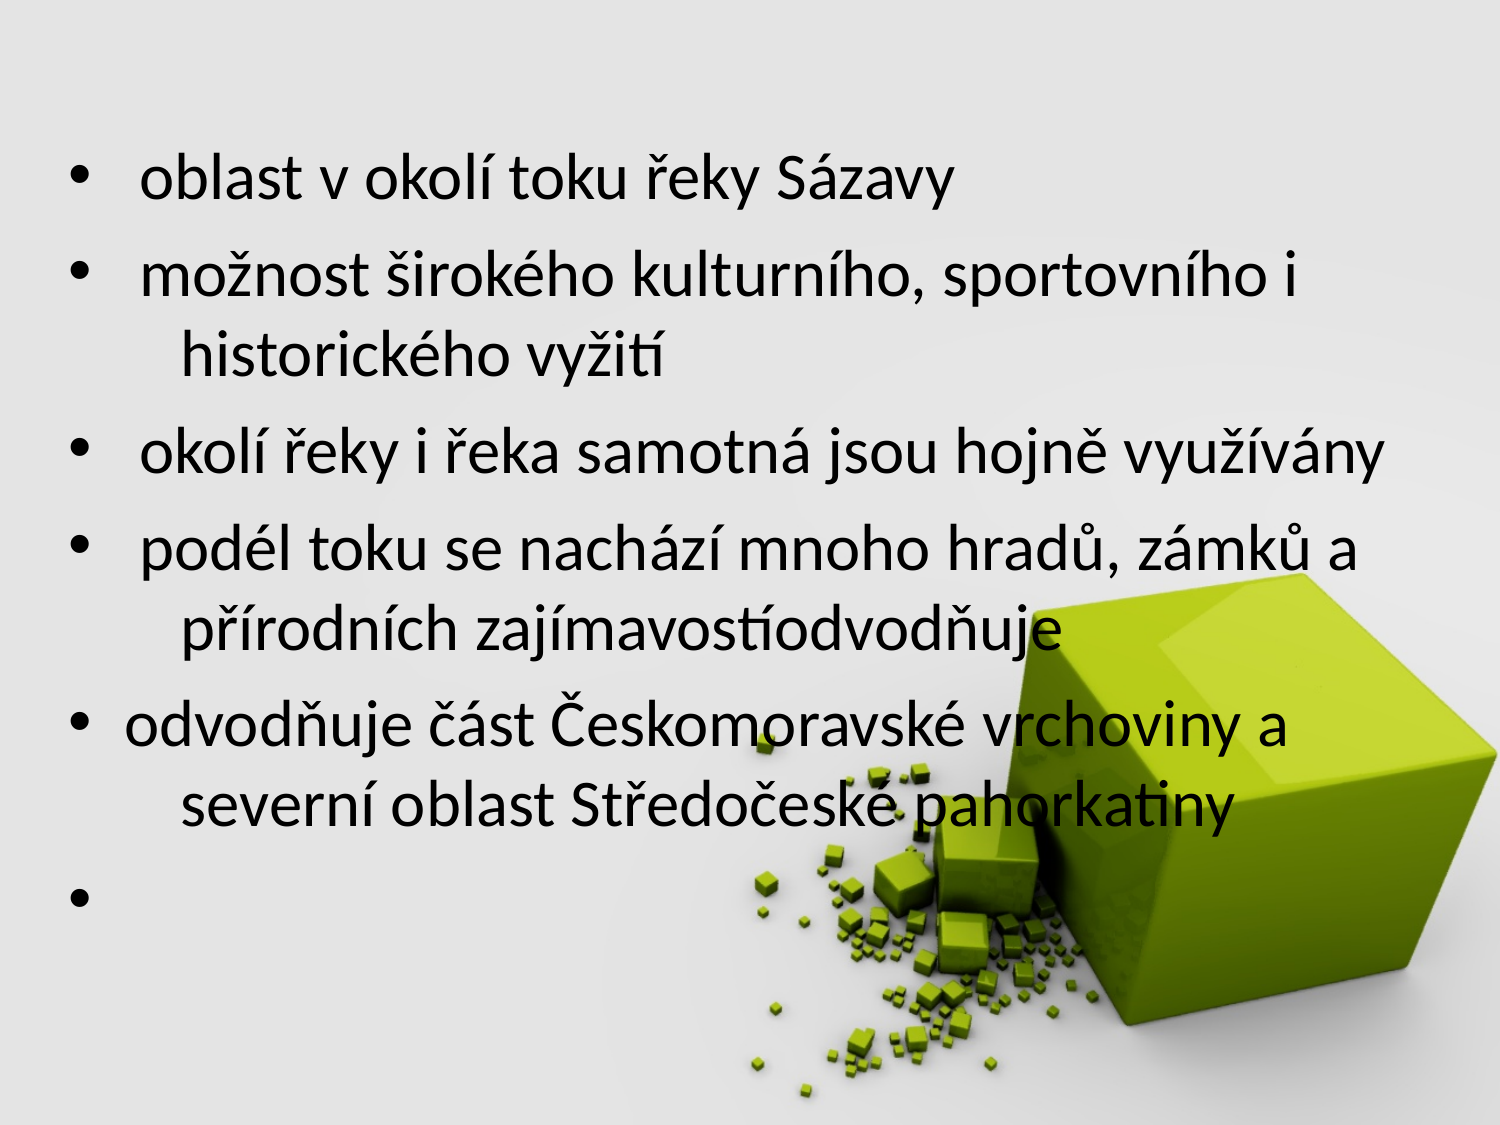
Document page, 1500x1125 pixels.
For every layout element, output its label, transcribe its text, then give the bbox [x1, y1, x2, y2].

list oblast v okolí toku řeky Sázavy možnost širokého kulturního, sportovního i historického vyžití okolí řeky i řeka samotná jsou hojně využívány podél toku se nachází mnoho hradů, zámků a přírodních zajímavostíodvodňuje odvodňuje část Českomoravské vrchoviny a severní oblast Středočeské pahorkatiny [53, 125, 1404, 868]
